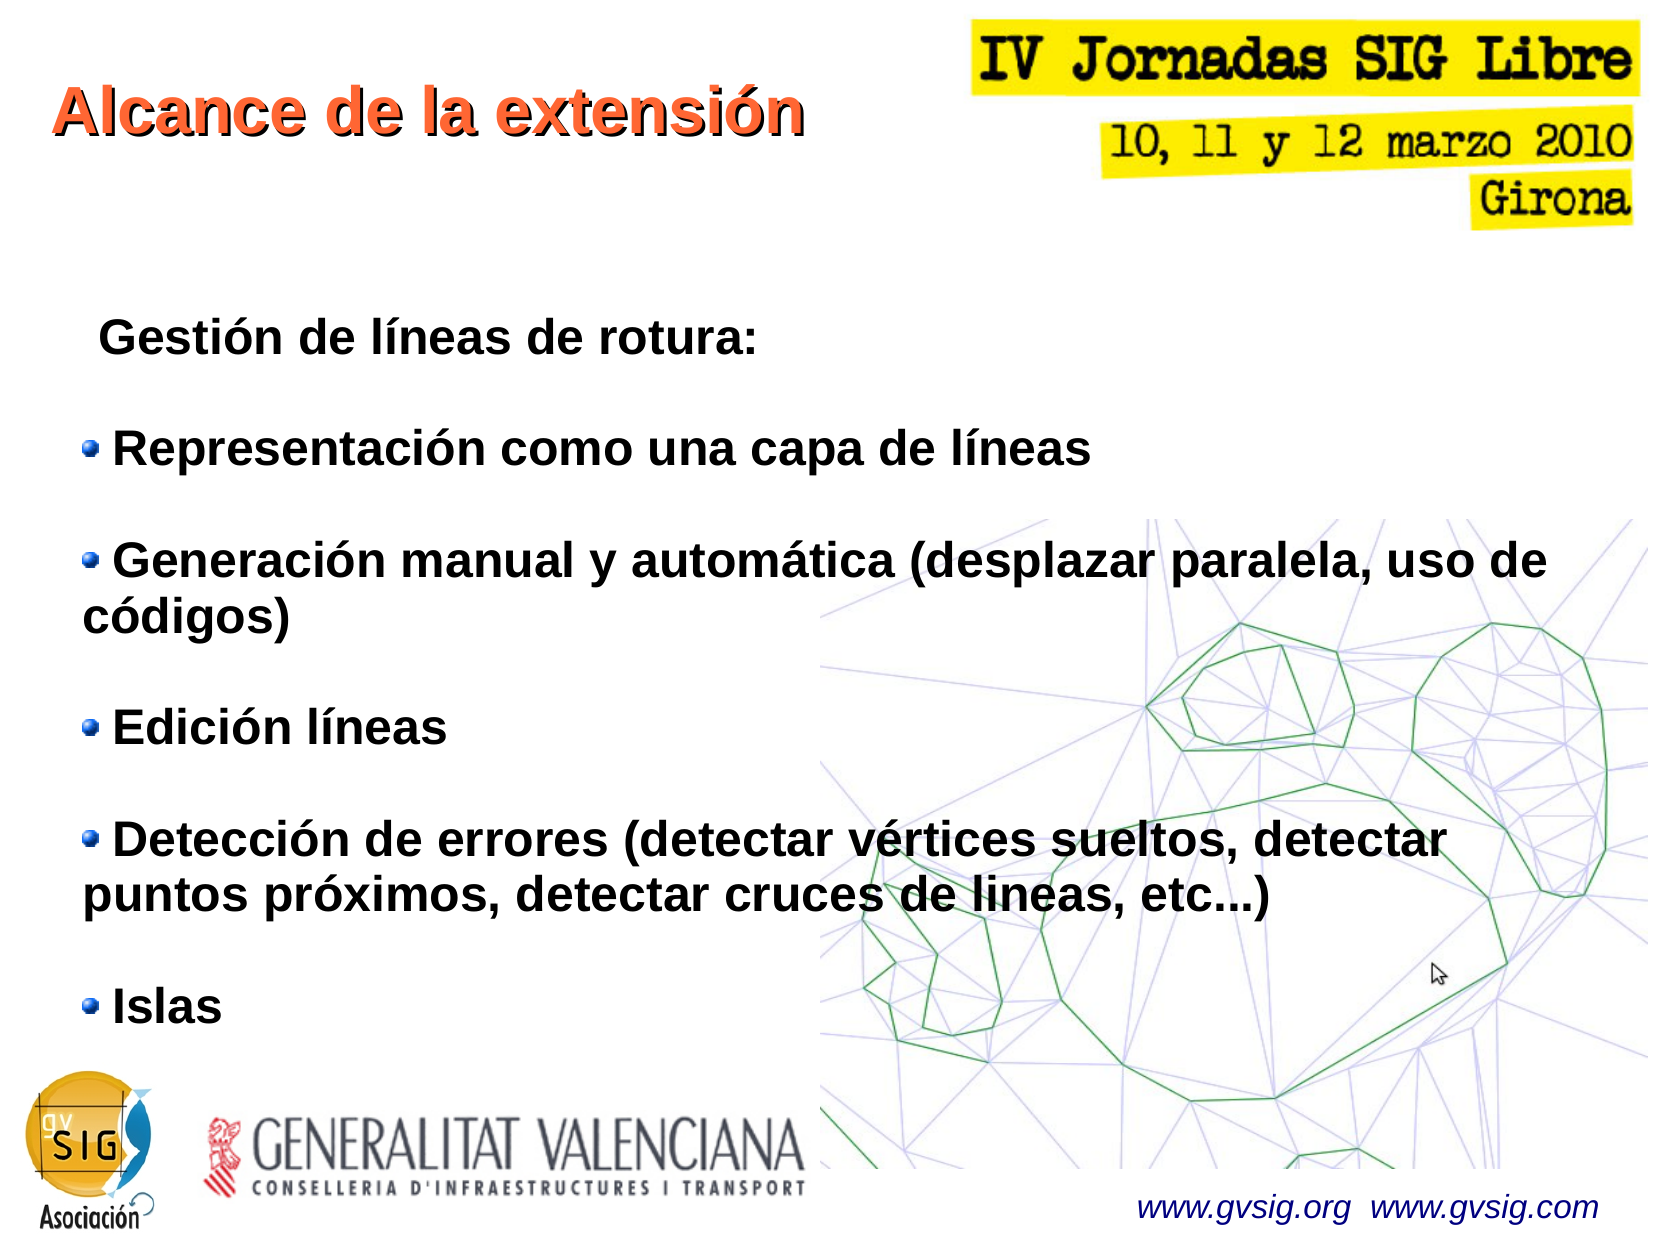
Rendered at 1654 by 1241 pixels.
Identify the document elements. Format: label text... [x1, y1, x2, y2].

picture [197, 1110, 815, 1204]
picture [956, 0, 1654, 276]
subtitle Gestión de líneas de rotura: Representación como una capa de líneas Generación manual y automática (desplazar paralela, uso de códigos) Edición líneas Detección de errores (detectar vértices sueltos, detectar puntos próximos, detectar cruces de lineas, etc...) Islas [82, 244, 1595, 1099]
picture [820, 519, 1648, 1169]
title Alcance de la extensión [0, 14, 857, 207]
picture [0, 1062, 178, 1241]
